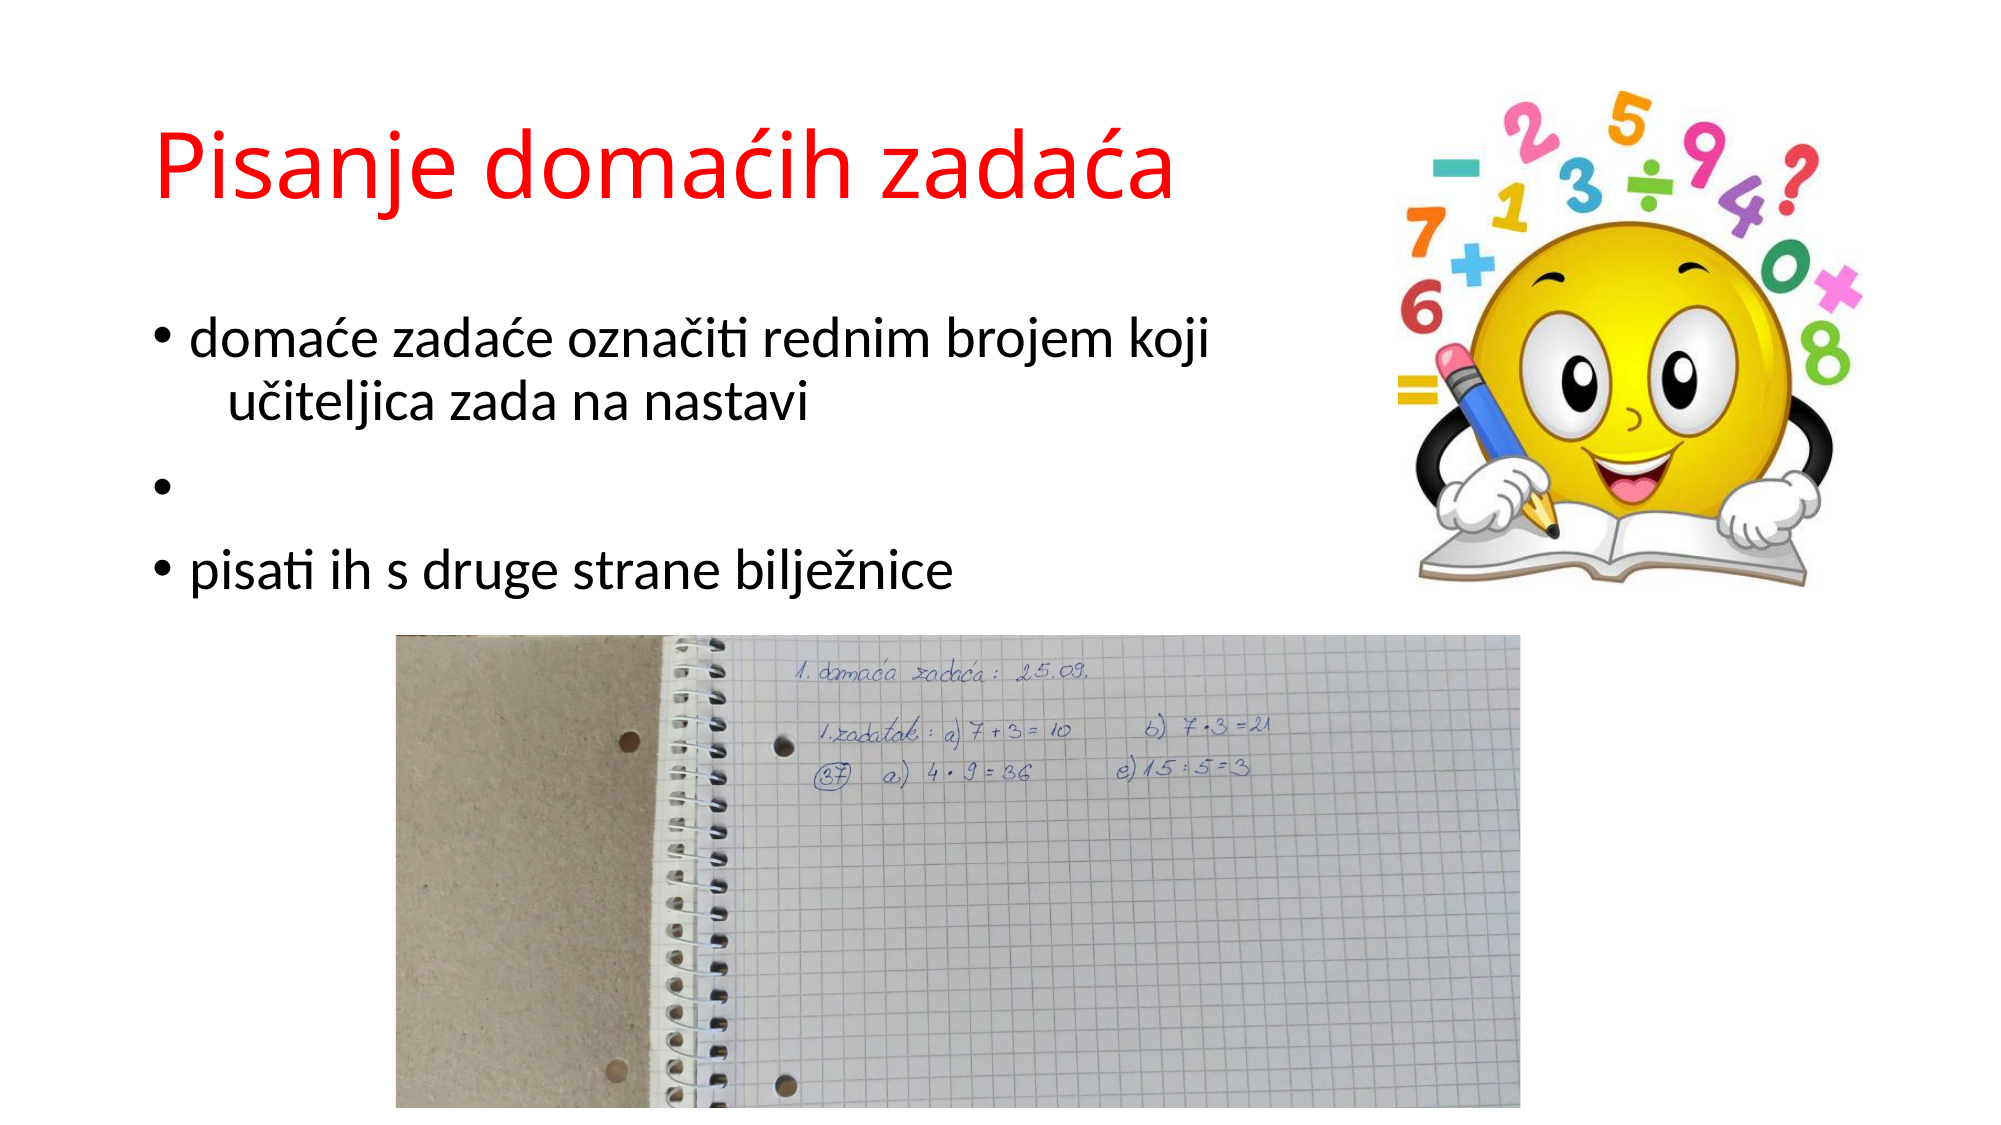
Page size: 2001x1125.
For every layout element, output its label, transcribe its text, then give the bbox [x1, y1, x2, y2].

title Pisanje domaćih zadaća [137, 59, 1863, 278]
list domaće zadaće označiti rednim brojem koji učiteljica zada na nastavi pisati ih s druge strane bilježnice [137, 299, 1863, 1014]
picture [395, 635, 1521, 1108]
picture [1398, 91, 1863, 587]
